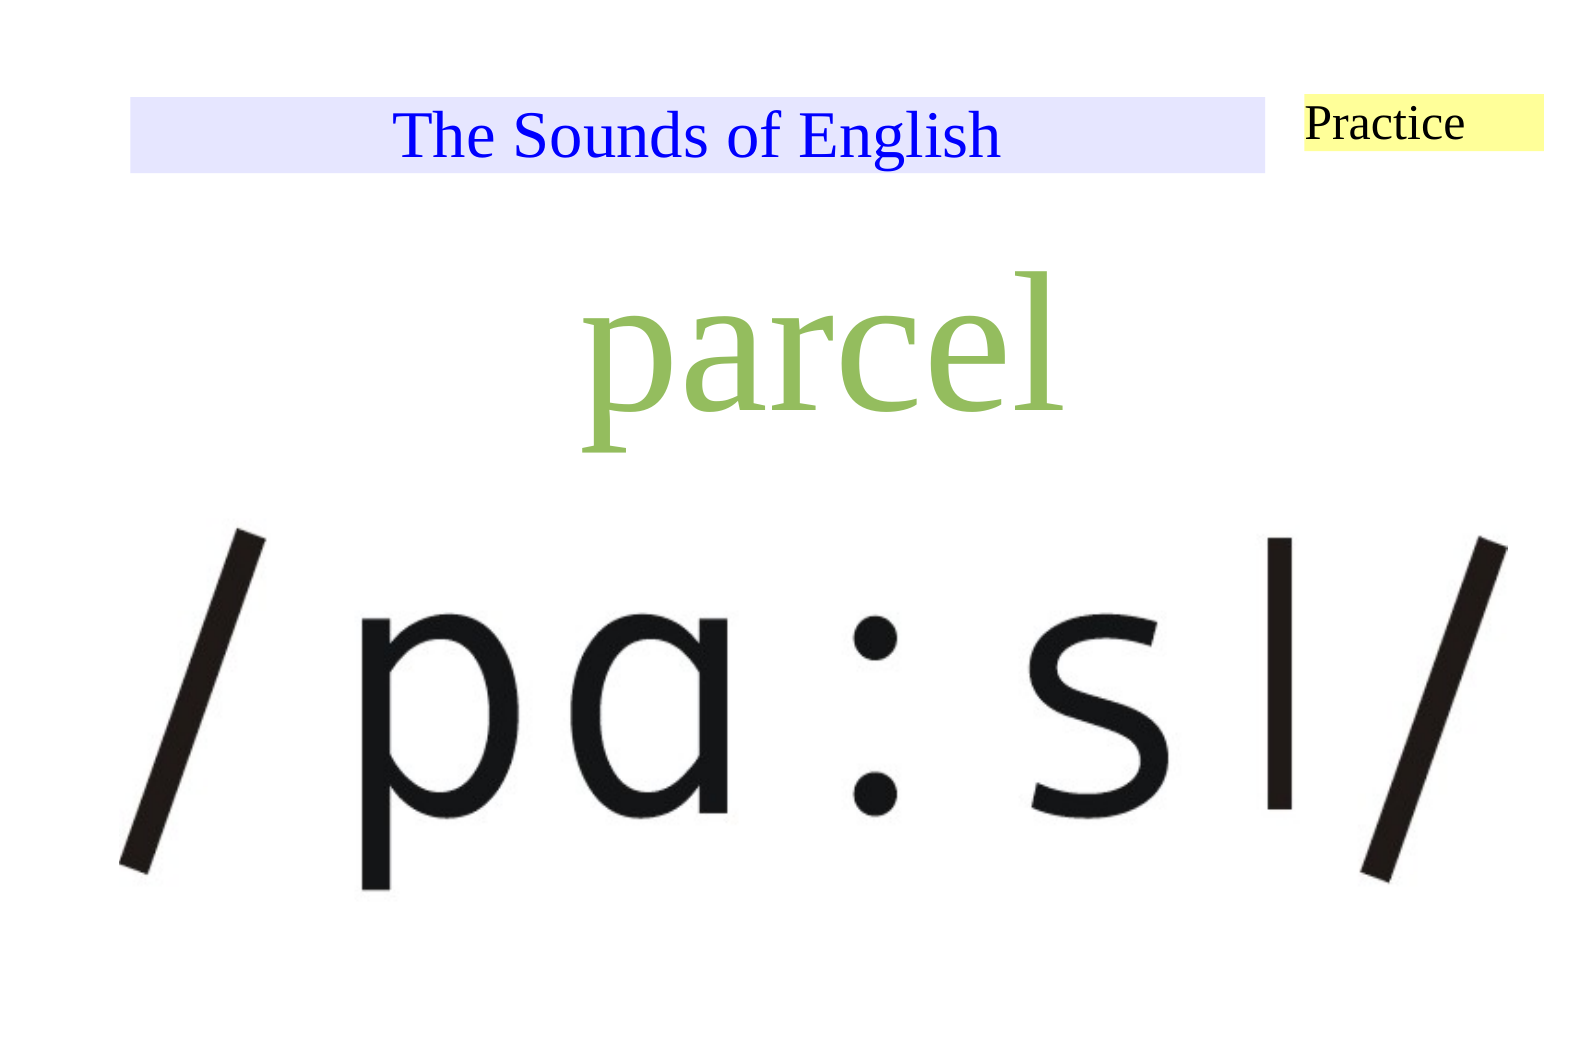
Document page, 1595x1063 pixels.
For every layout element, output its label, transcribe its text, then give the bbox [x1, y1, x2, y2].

text_box Practice [1304, 94, 1544, 152]
text_box parcel [548, 227, 1099, 456]
picture [119, 458, 1508, 1026]
text_box The Sounds of English [130, 97, 1266, 174]
